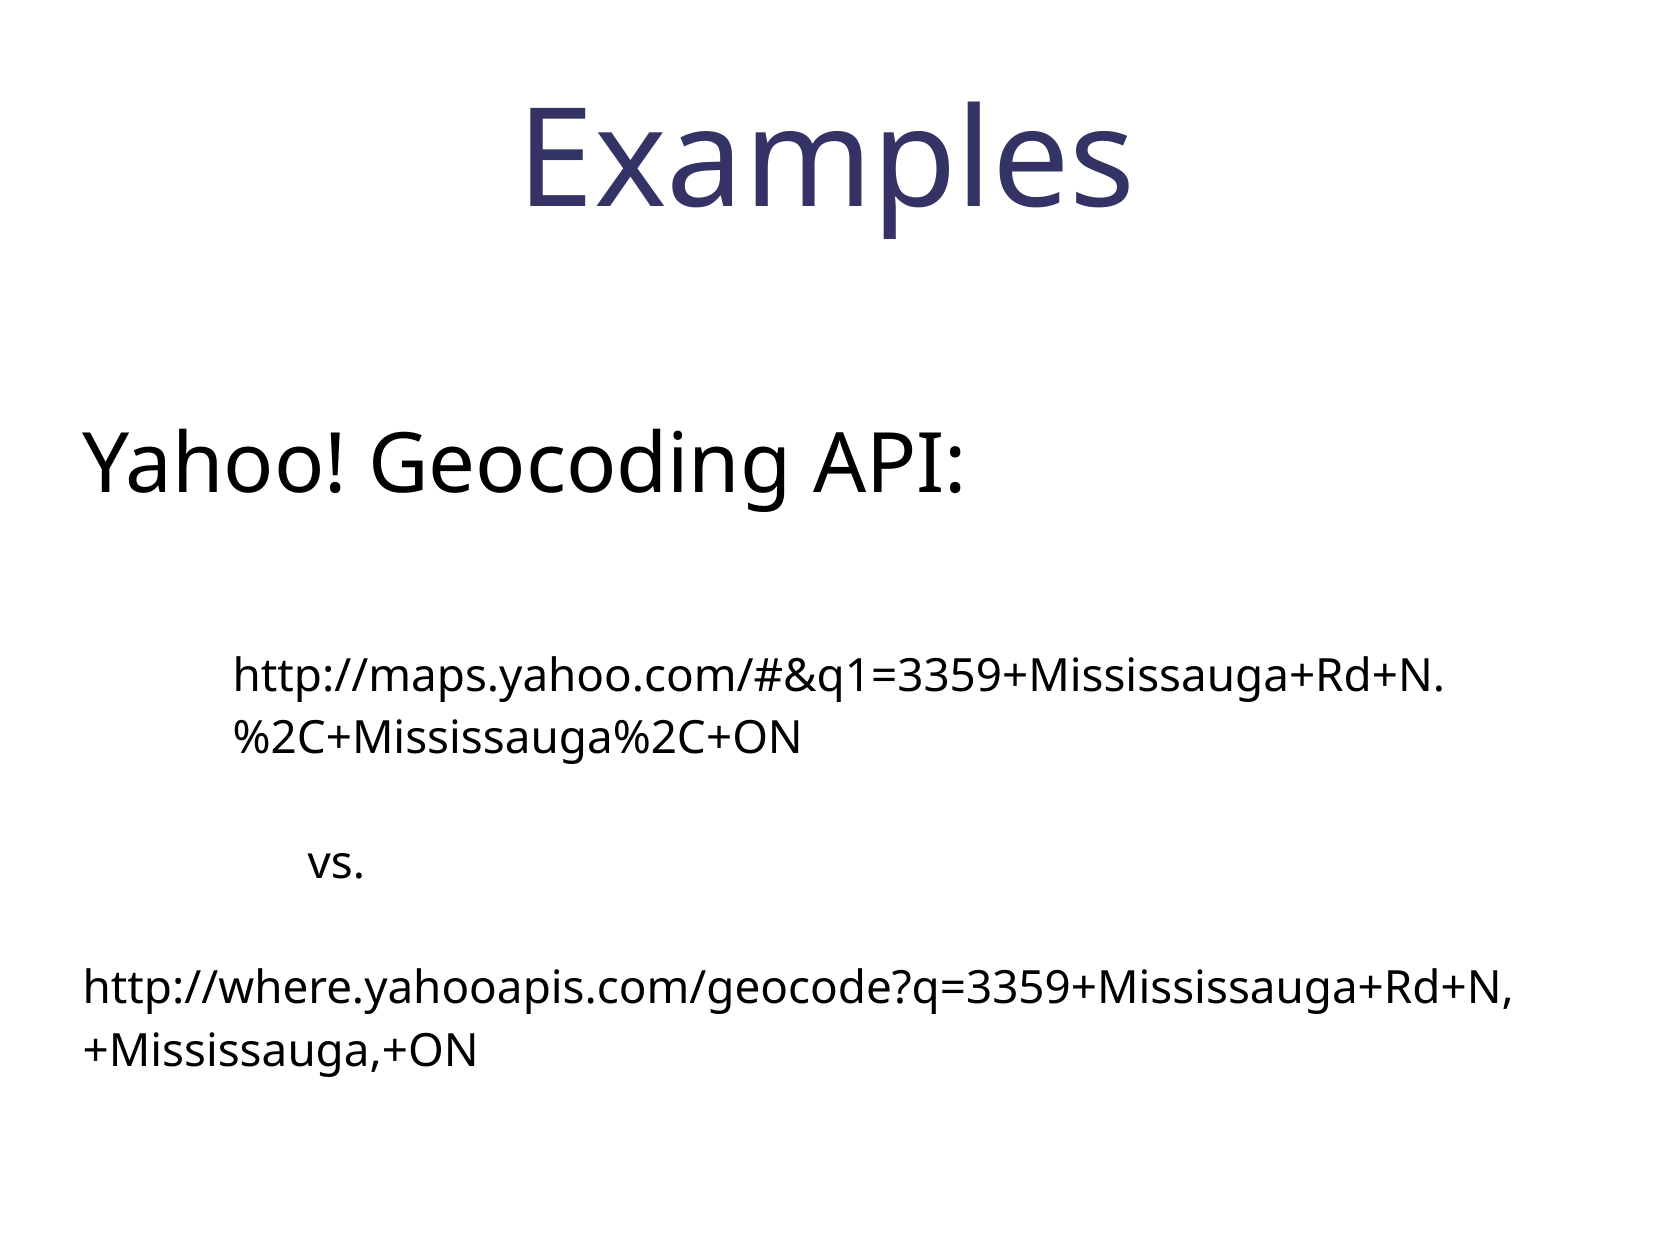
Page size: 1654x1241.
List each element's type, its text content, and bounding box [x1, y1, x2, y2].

subtitle Yahoo! Geocoding API: http://maps.yahoo.com/#&q1=3359+Mississauga+Rd+N. %2C+Mississauga%2C+ON vs. http://where.yahooapis.com/geocode?q=3359+Mississauga+Rd+N,+Mississauga,+ON [82, 290, 1571, 1094]
title Examples [82, 56, 1571, 250]
